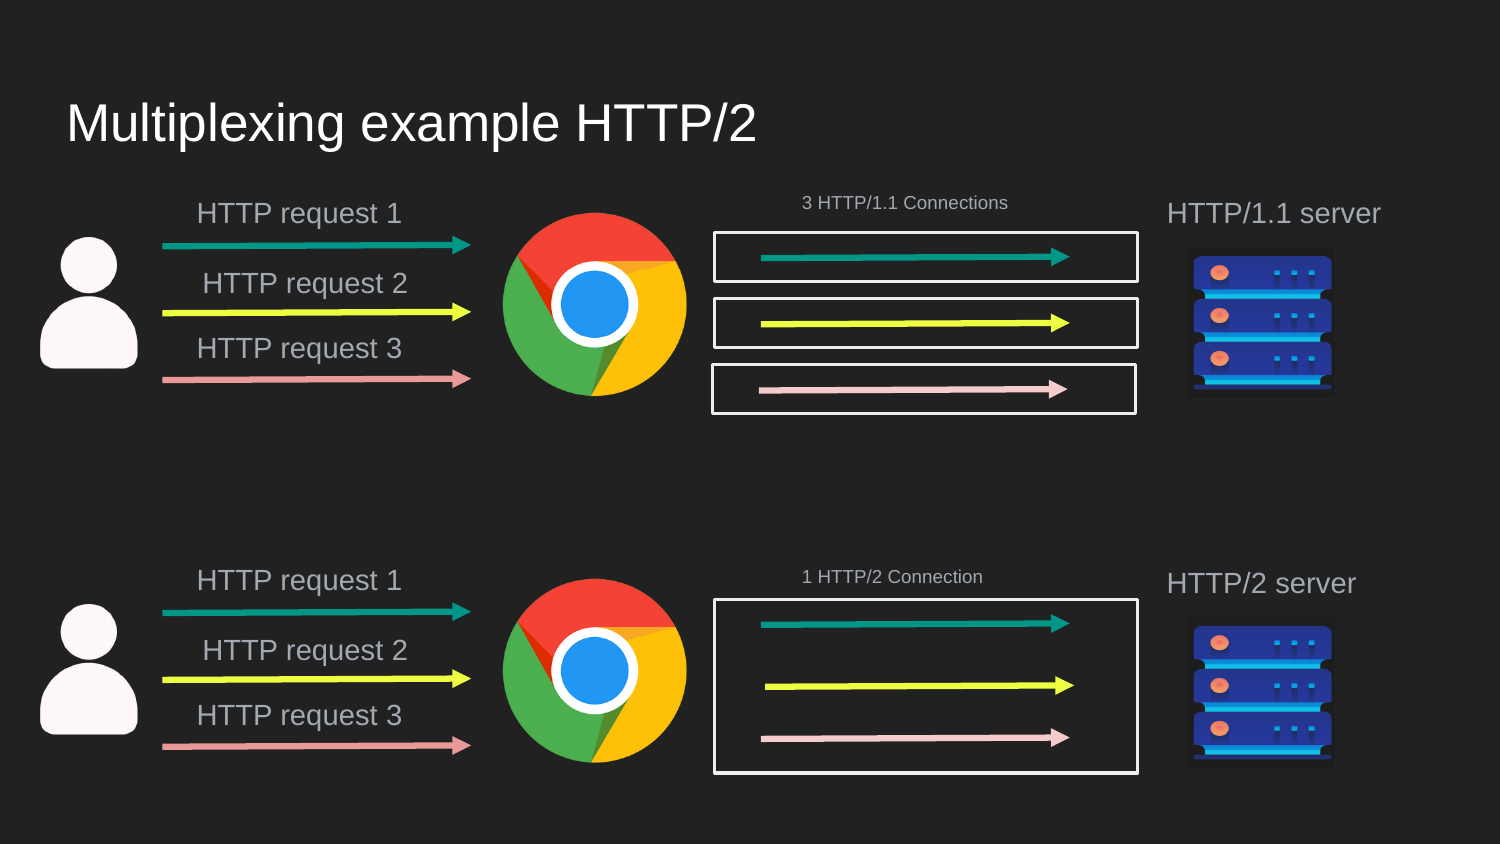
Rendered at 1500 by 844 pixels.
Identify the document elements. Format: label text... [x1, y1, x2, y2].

text_box 1 HTTP/2 Connection [786, 549, 1058, 602]
title Multiplexing example HTTP/2 [51, 72, 1449, 167]
picture [18, 232, 159, 373]
text_box HTTP request 1 [181, 179, 453, 245]
text_box HTTP request 3 [181, 681, 453, 747]
picture [493, 569, 693, 769]
picture [18, 599, 159, 739]
picture [1187, 617, 1335, 768]
picture [493, 203, 693, 402]
text_box HTTP request 2 [187, 249, 458, 315]
text_box HTTP request 2 [187, 616, 458, 682]
text_box HTTP request 3 [181, 314, 453, 380]
text_box HTTP/2 server [1151, 549, 1383, 615]
picture [1187, 247, 1335, 398]
text_box HTTP request 1 [181, 545, 453, 611]
text_box 3 HTTP/1.1 Connections [786, 175, 1058, 229]
text_box HTTP/1.1 server [1151, 179, 1405, 245]
